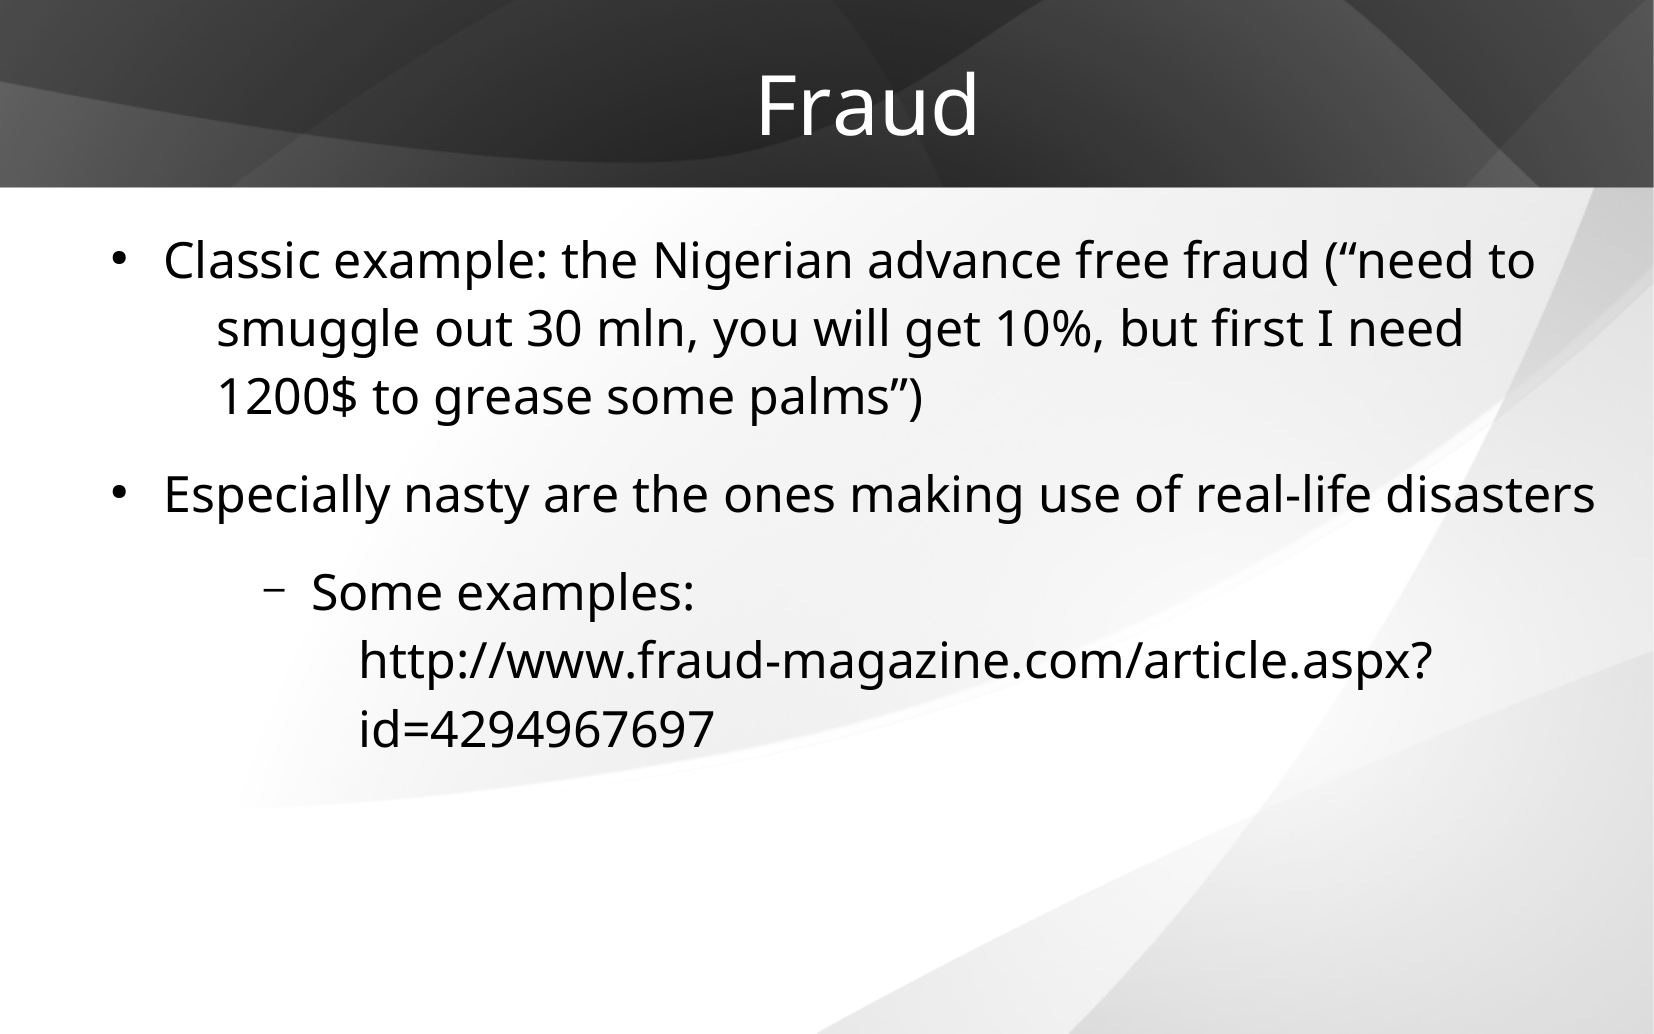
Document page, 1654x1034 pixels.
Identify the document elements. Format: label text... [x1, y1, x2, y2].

title Fraud [124, 0, 1613, 208]
list Classic example: the Nigerian advance free fraud (“need to smuggle out 30 mln, you will get 10%, but first I need 1200$ to grease some palms”) Especially nasty are the ones making use of real-life disasters Some examples: http://www.fraud-magazine.com/article.aspx?id=4294967697 [75, 225, 1613, 1013]
picture [0, 0, 1654, 1034]
